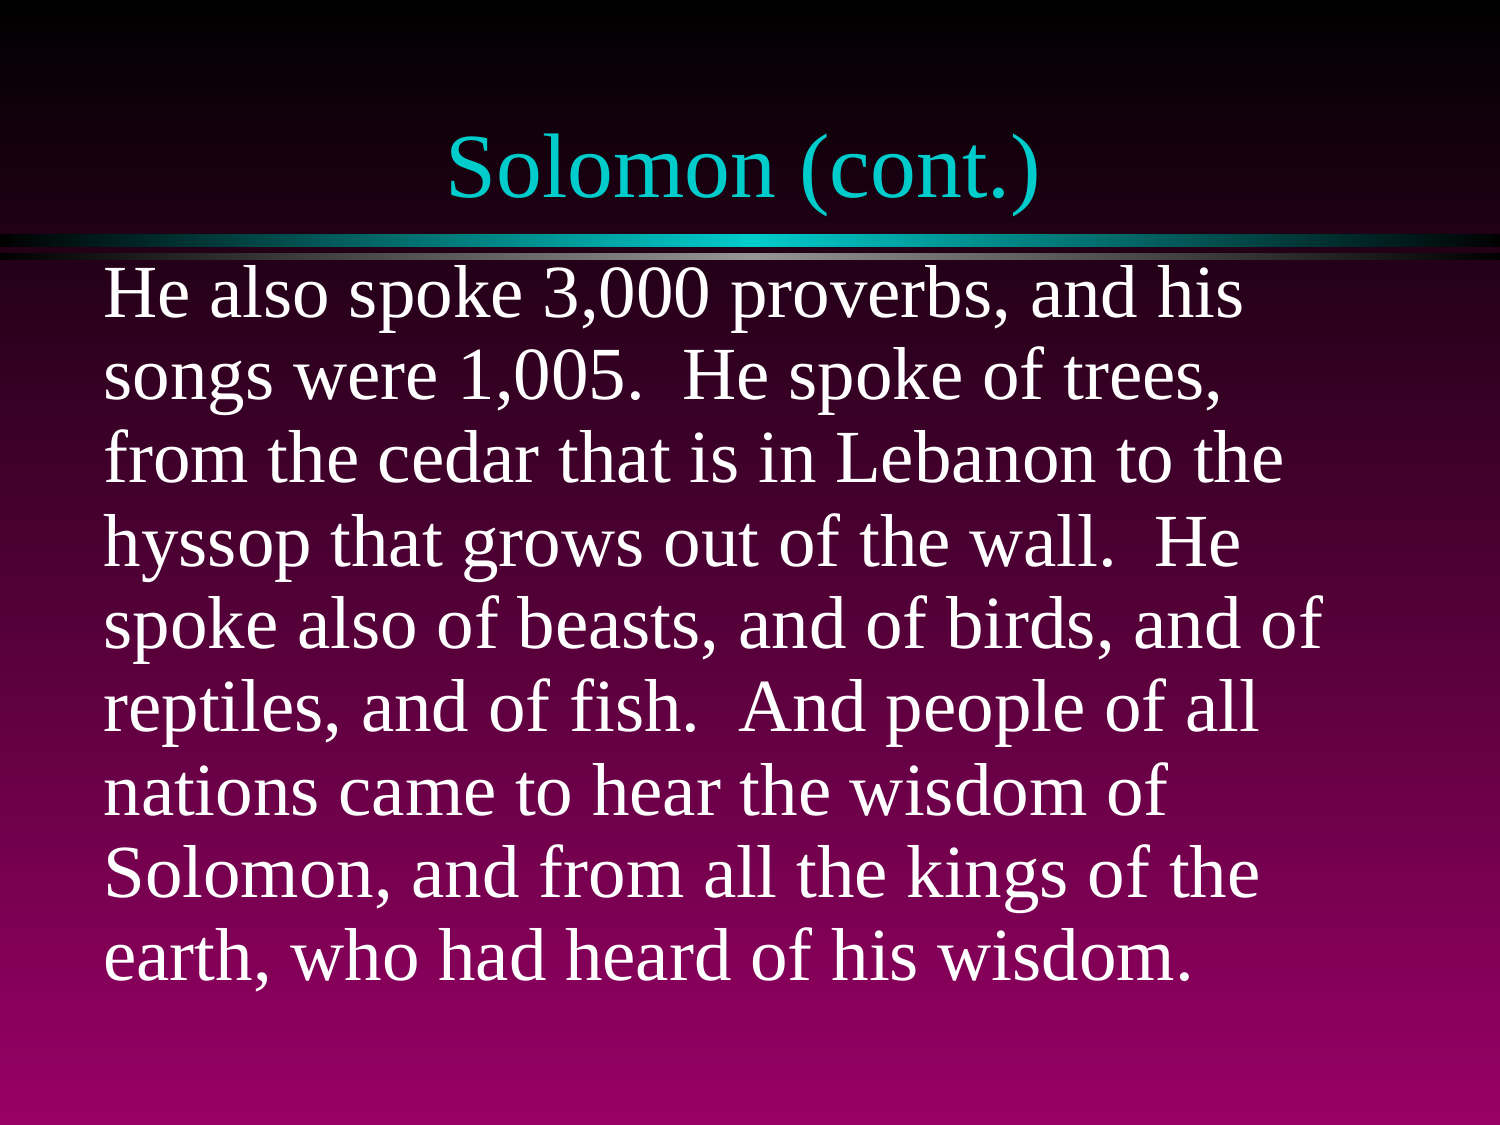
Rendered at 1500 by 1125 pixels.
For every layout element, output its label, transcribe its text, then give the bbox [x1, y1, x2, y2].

title Solomon (cont.) [99, 37, 1388, 225]
text_box He also spoke 3,000 proverbs, and his songs were 1,005. He spoke of trees, from the cedar that is in Lebanon to the hyssop that grows out of the wall. He spoke also of beasts, and of birds, and of reptiles, and of fish. And people of all nations came to hear the wisdom of Solomon, and from all the kings of the earth, who had heard of his wisdom. [88, 242, 1402, 1005]
